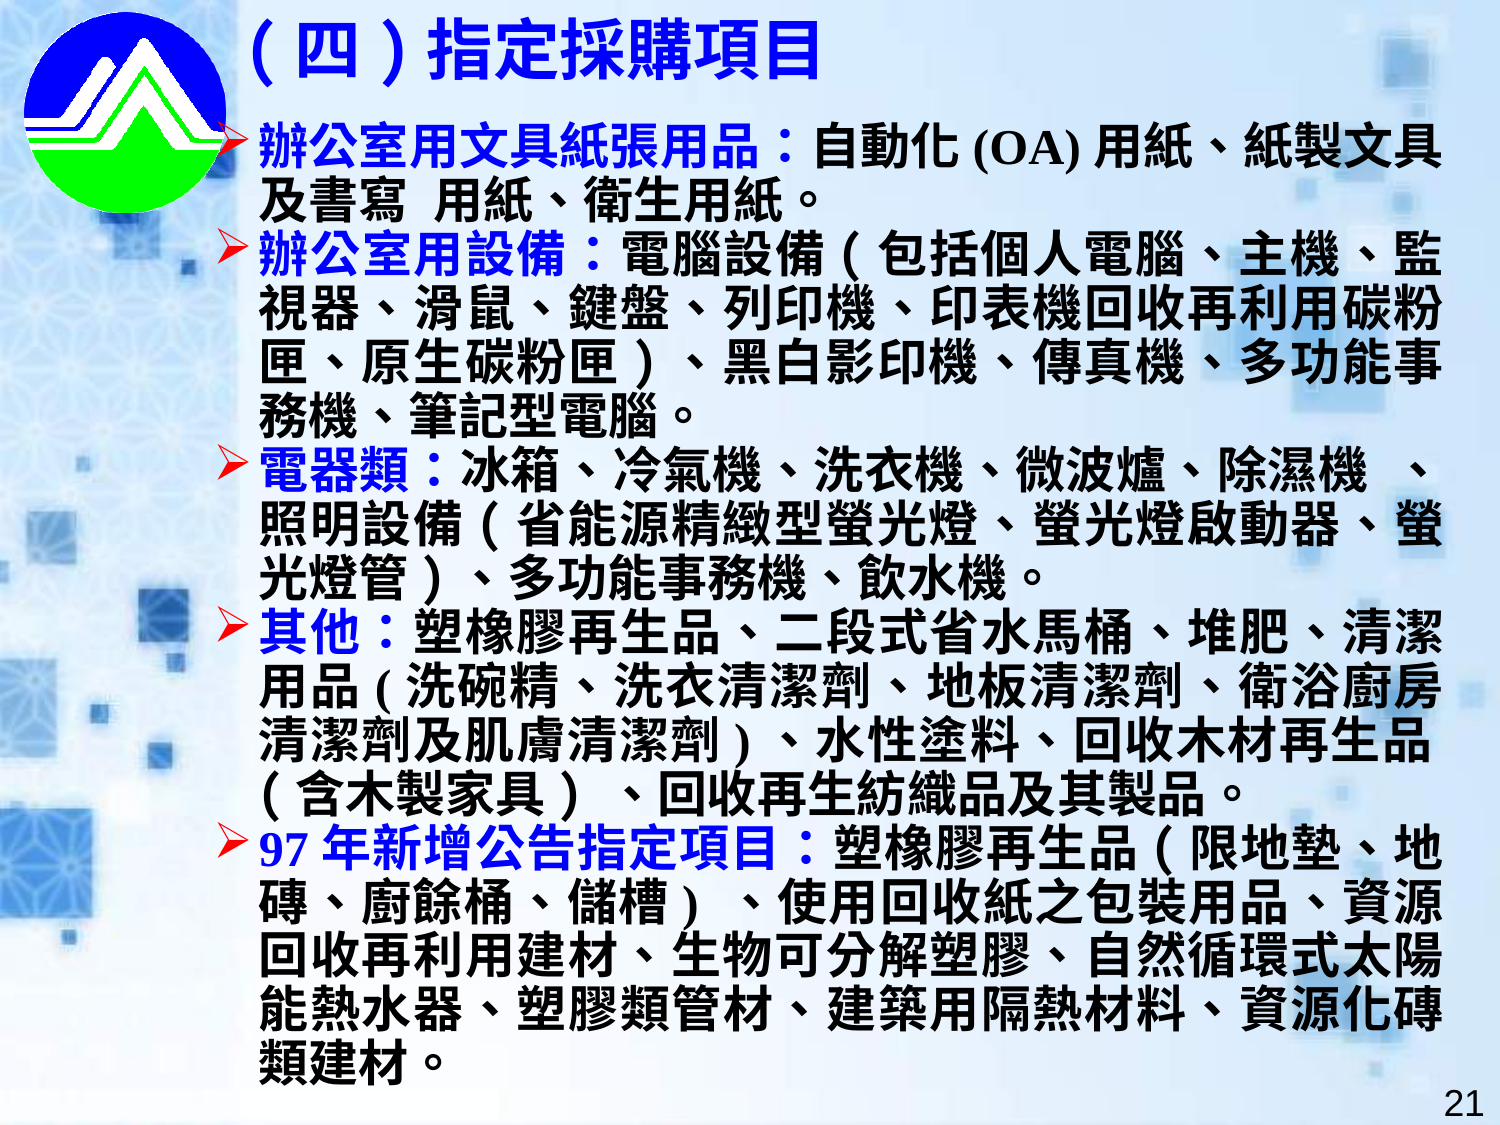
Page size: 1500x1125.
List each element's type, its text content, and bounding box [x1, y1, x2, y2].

picture [0, 0, 1500, 1125]
text_box 辦公室用文具紙張用品：自動化(OA)用紙、紙製文具及書寫 用紙、衛生用紙。 辦公室用設備：電腦設備(包括個人電腦、主機、監視器、滑鼠、鍵盤、列印機、印表機回收再利用碳粉匣、原生碳粉匣)、黑白影印機、傳真機、多功能事務機、筆記型電腦。 電器類：冰箱、冷氣機、洗衣機、微波爐、除濕機 、照明設備(省能源精緻型螢光燈、螢光燈啟動器、螢光燈管)、多功能事務機、飲水機。 其他：塑橡膠再生品、二段式省水馬桶、堆肥、清潔用品(洗碗精、洗衣清潔劑、地板清潔劑、衛浴廚房清潔劑及肌膚清潔劑)、水性塗料、回收木材再生品(含木製家具) 、回收再生紡織品及其製品。 97年新增公告指定項目：塑橡膠再生品(限地墊、地磚、廚餘桶、儲槽) 、使用回收紙之包裝用品、資源回收再利用建材、生物可分解塑膠、自然循環式太陽能熱水器、塑膠類管材、建築用隔熱材料、資源化磚類建材。 [166, 113, 1459, 1101]
title (四)指定採購項目 [230, 0, 1218, 95]
